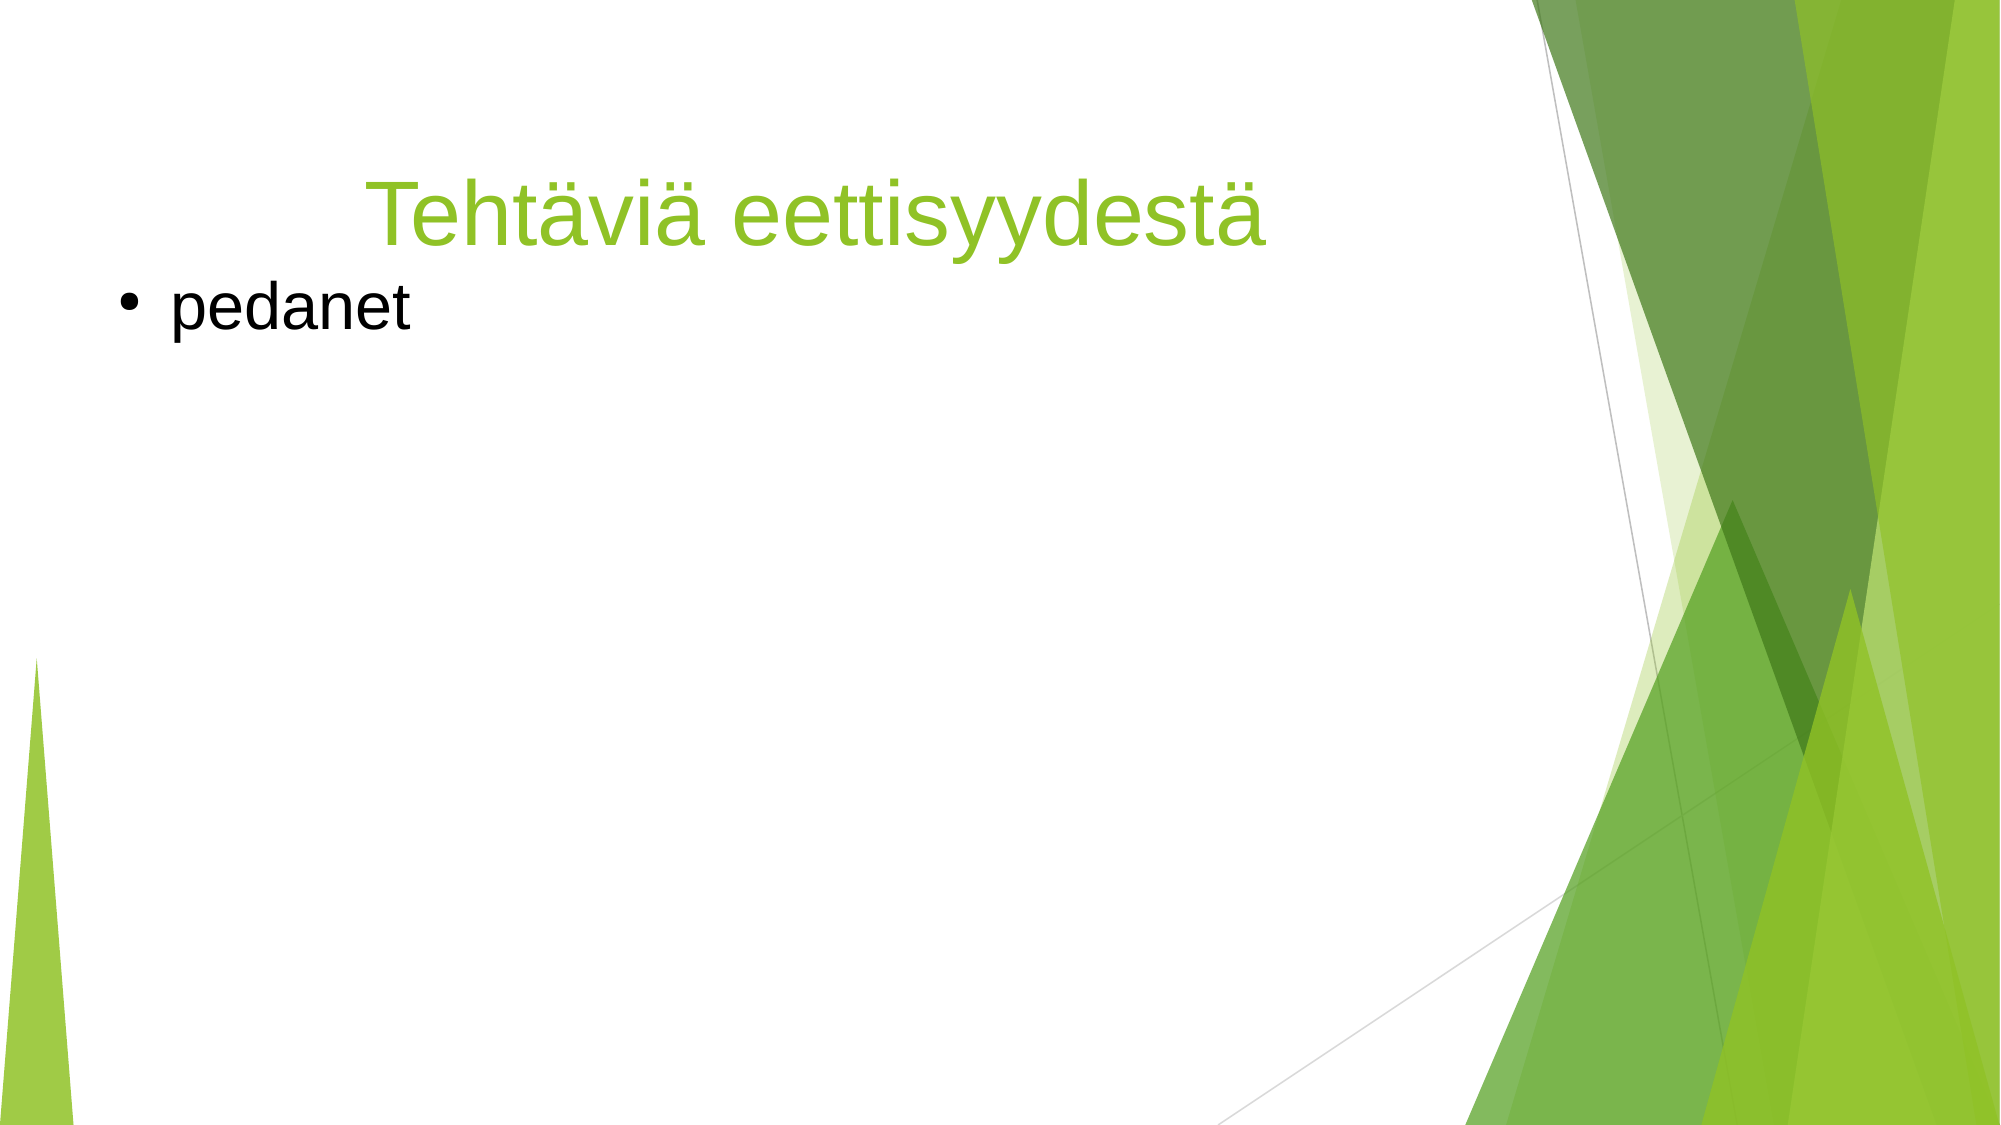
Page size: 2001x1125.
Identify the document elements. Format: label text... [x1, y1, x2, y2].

list pedanet [99, 263, 1900, 916]
title Tehtäviä eettisyydestä [111, 99, 1522, 263]
